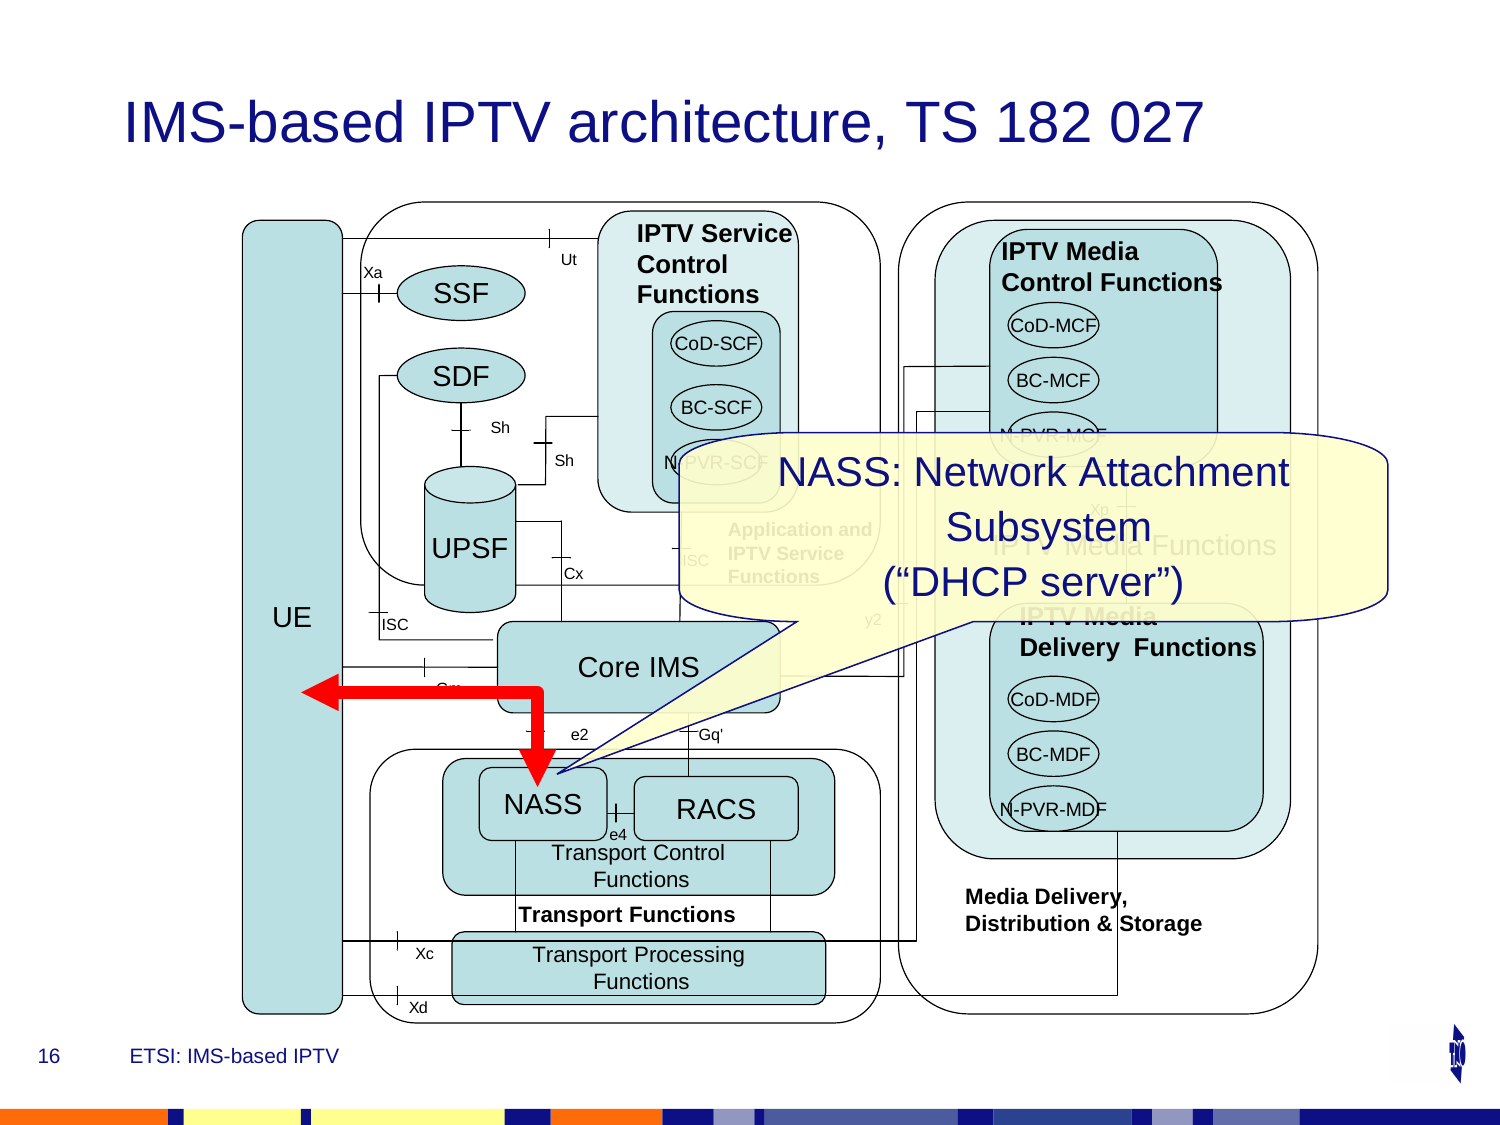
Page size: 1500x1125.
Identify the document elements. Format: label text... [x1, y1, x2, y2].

text_box NASS: Network Attachment Subsystem (“DHCP server”) [556, 432, 1388, 775]
title IMS-based IPTV architecture, TS 182 027 [123, 90, 1364, 225]
picture [183, 178, 1341, 1047]
